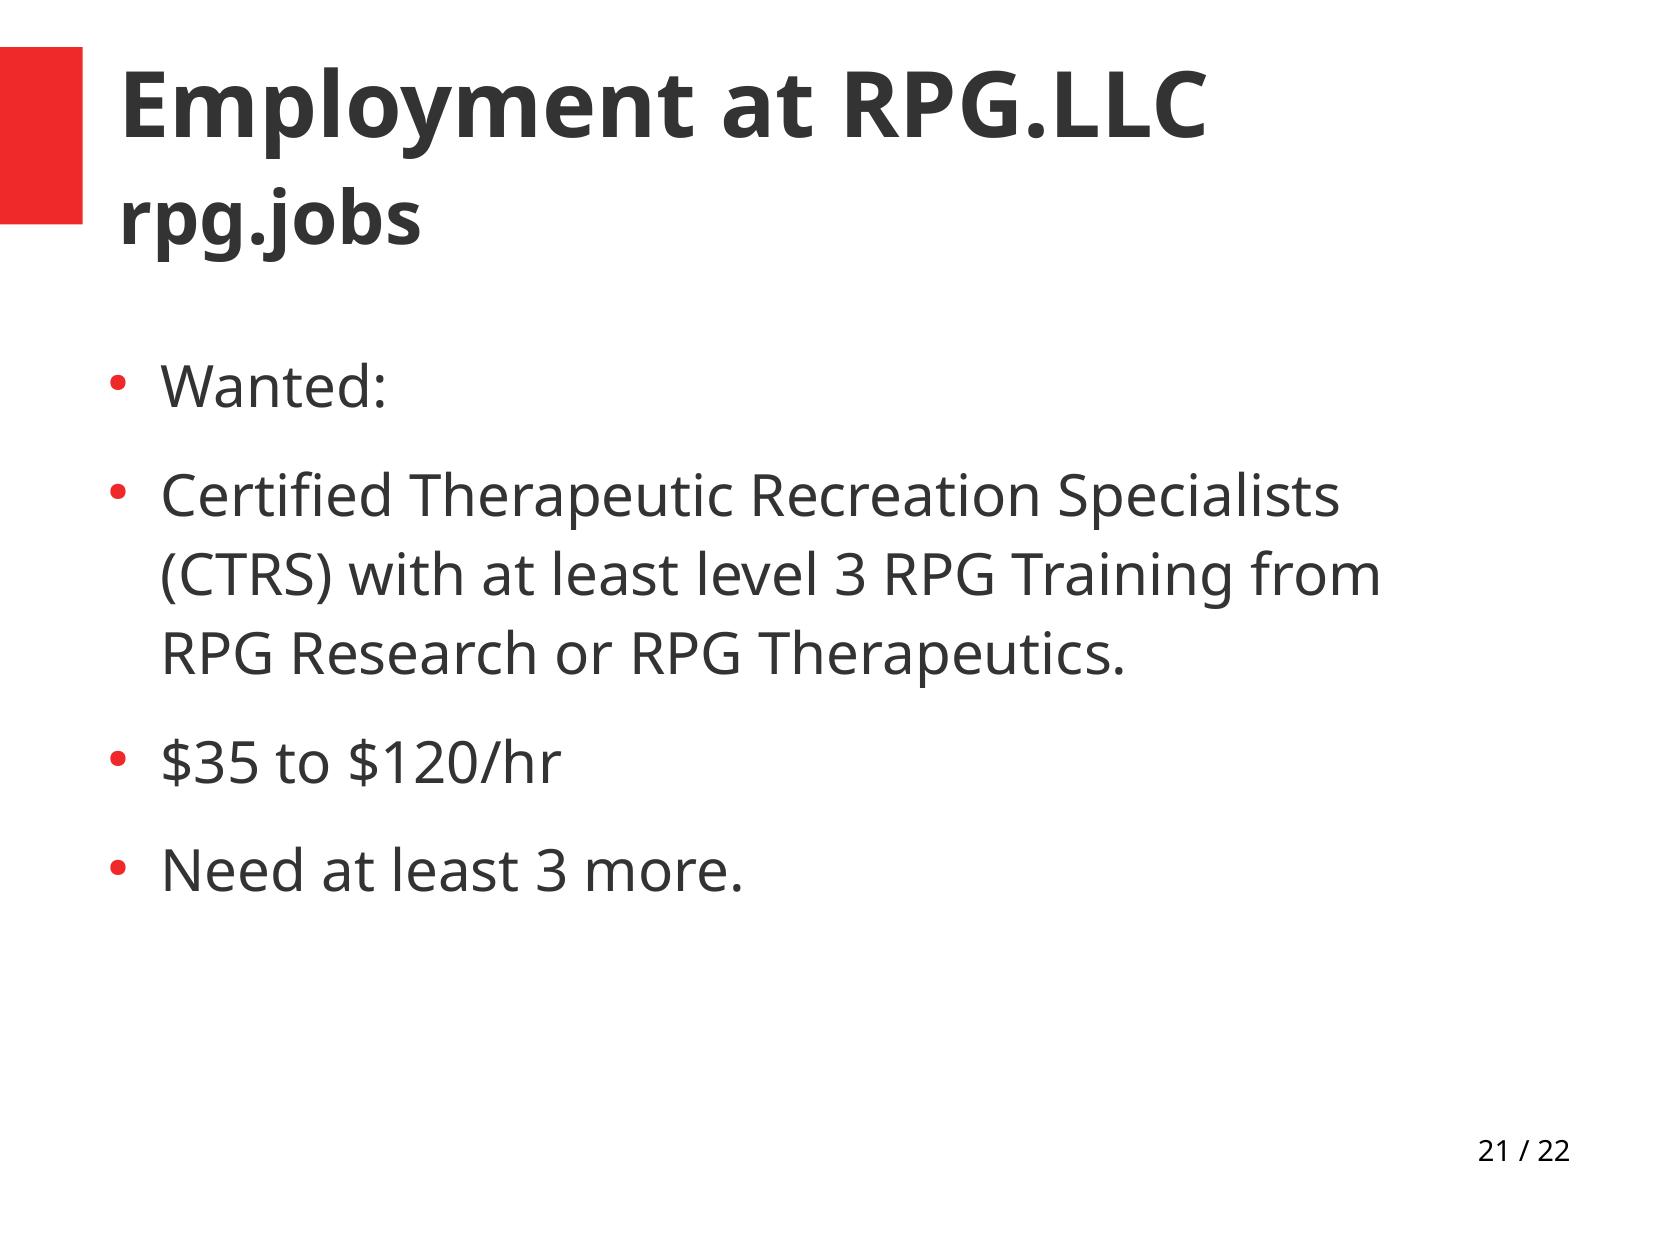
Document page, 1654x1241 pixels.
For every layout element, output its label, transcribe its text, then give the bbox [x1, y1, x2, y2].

title Employment at RPG.LLC rpg.jobs [118, 39, 1571, 267]
list Wanted: Certified Therapeutic Recreation Specialists (CTRS) with at least level 3 RPG Training from RPG Research or RPG Therapeutics. $35 to $120/hr Need at least 3 more. [90, 345, 1508, 1065]
